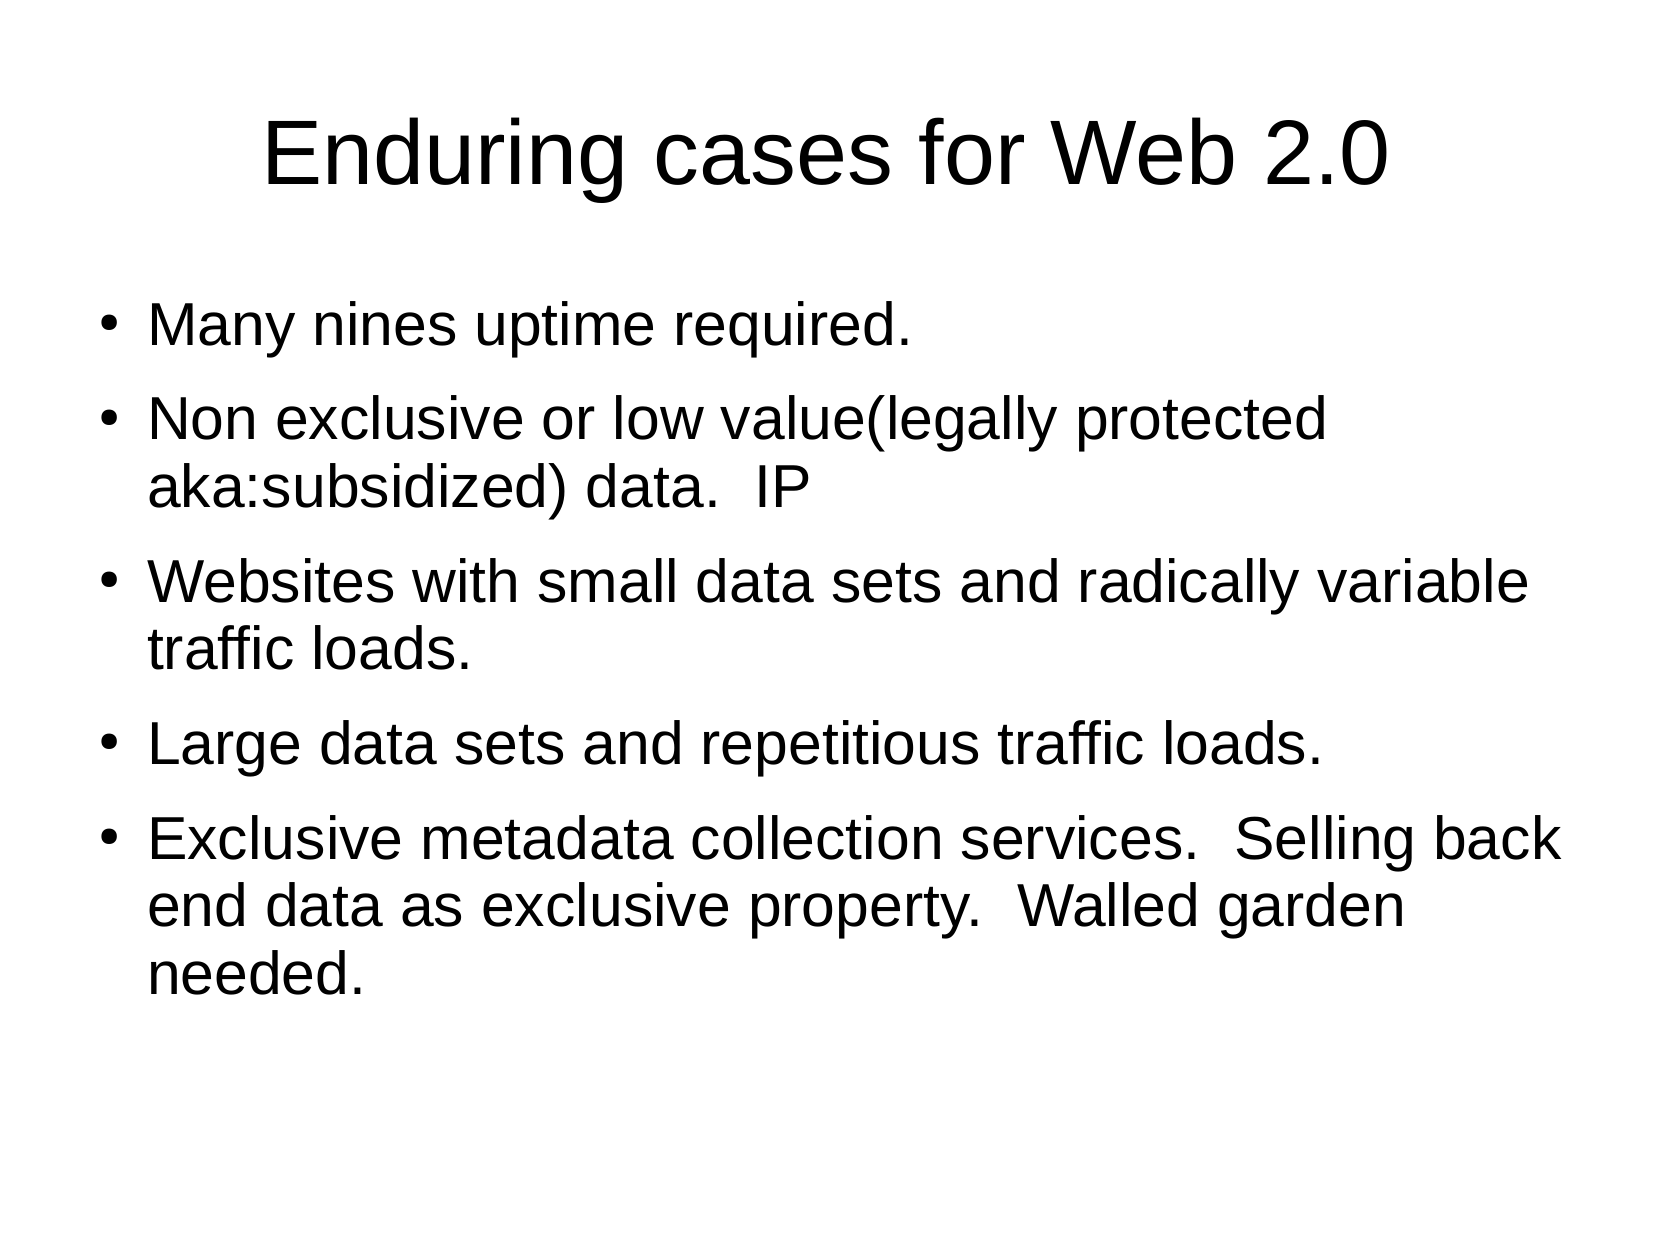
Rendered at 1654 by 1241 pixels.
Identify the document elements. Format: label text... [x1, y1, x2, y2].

list Many nines uptime required. Non exclusive or low value(legally protected aka:subsidized) data. IP Websites with small data sets and radically variable traffic loads. Large data sets and repetitious traffic loads. Exclusive metadata collection services. Selling back end data as exclusive property. Walled garden needed. [82, 290, 1571, 1010]
title Enduring cases for Web 2.0 [82, 49, 1571, 257]
